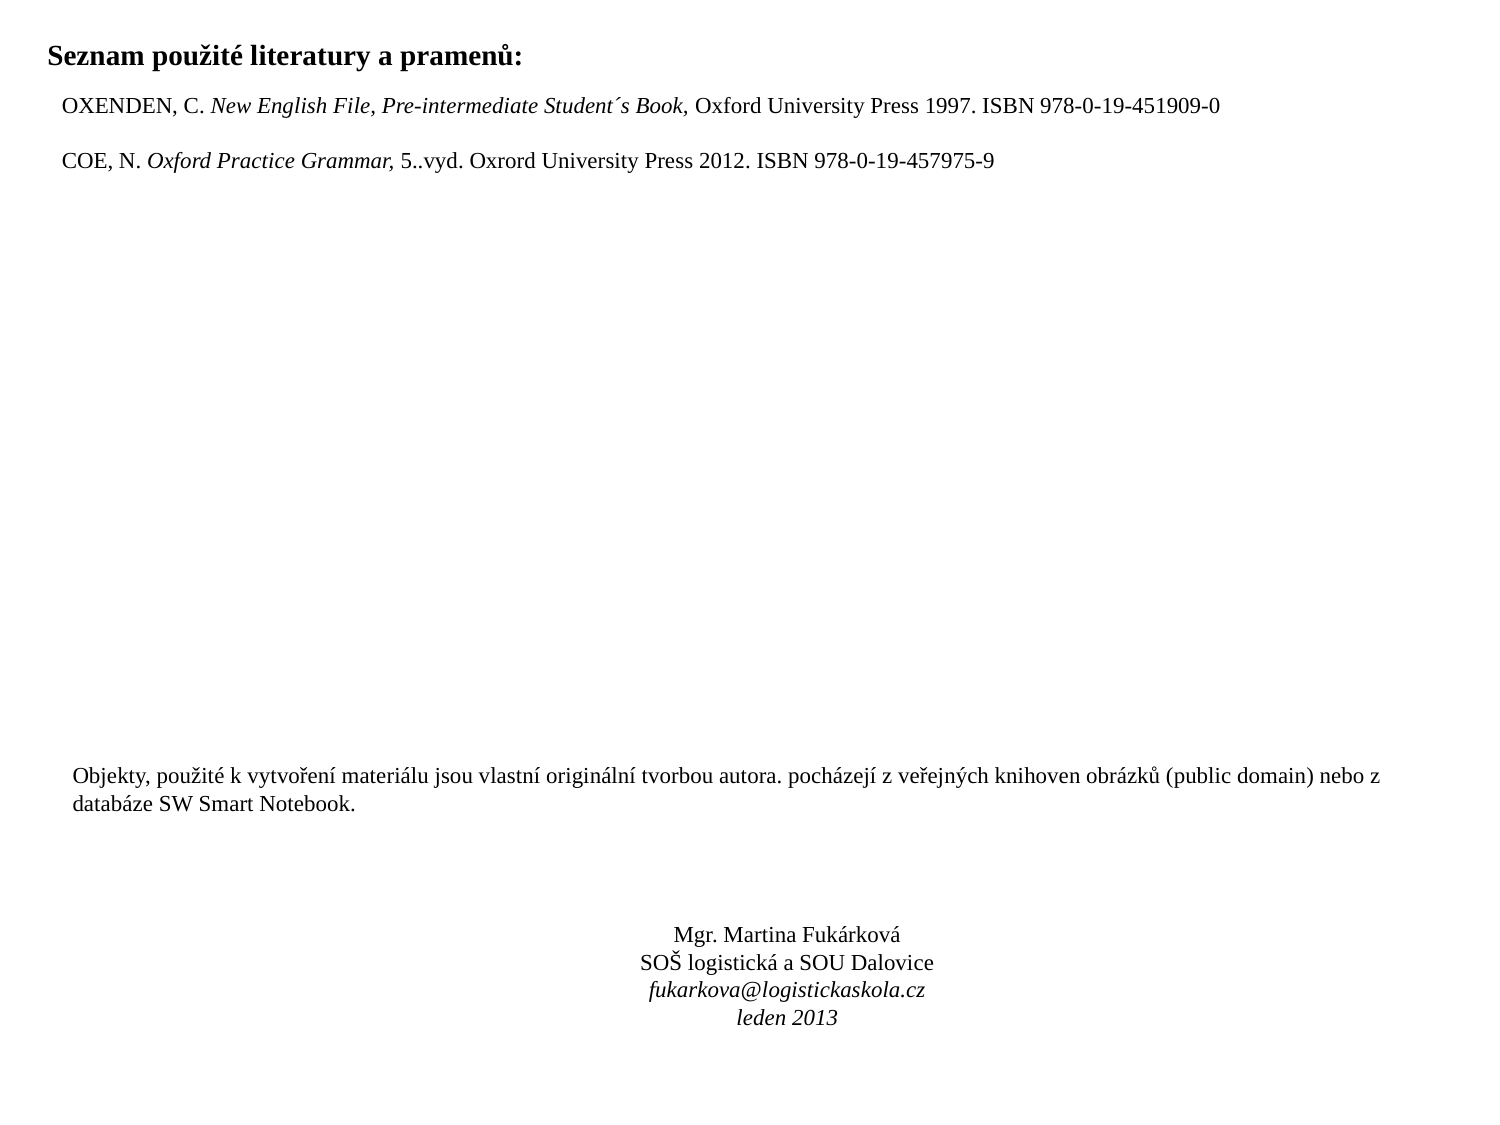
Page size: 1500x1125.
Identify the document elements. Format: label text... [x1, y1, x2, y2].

text_box Objekty, použité k vytvoření materiálu jsou vlastní originální tvorbou autora. pocházejí z veřejných knihoven obrázků (public domain) nebo z databáze SW Smart Notebook. [58, 753, 1442, 823]
text_box Mgr. Martina Fukárková SOŠ logistická a SOU Dalovice fukarkova@logistickaskola.cz leden 2013 [494, 913, 1080, 1041]
text_box Seznam použité literatury a pramenů: [33, 29, 762, 79]
text_box OXENDEN, C. New English File, Pre-intermediate Student´s Book, Oxford University Press 1997. ISBN 978-0-19-451909-0 COE, N. Oxford Practice Grammar, 5..vyd. Oxrord University Press 2012. ISBN 978-0-19-457975-9 [48, 84, 1442, 209]
